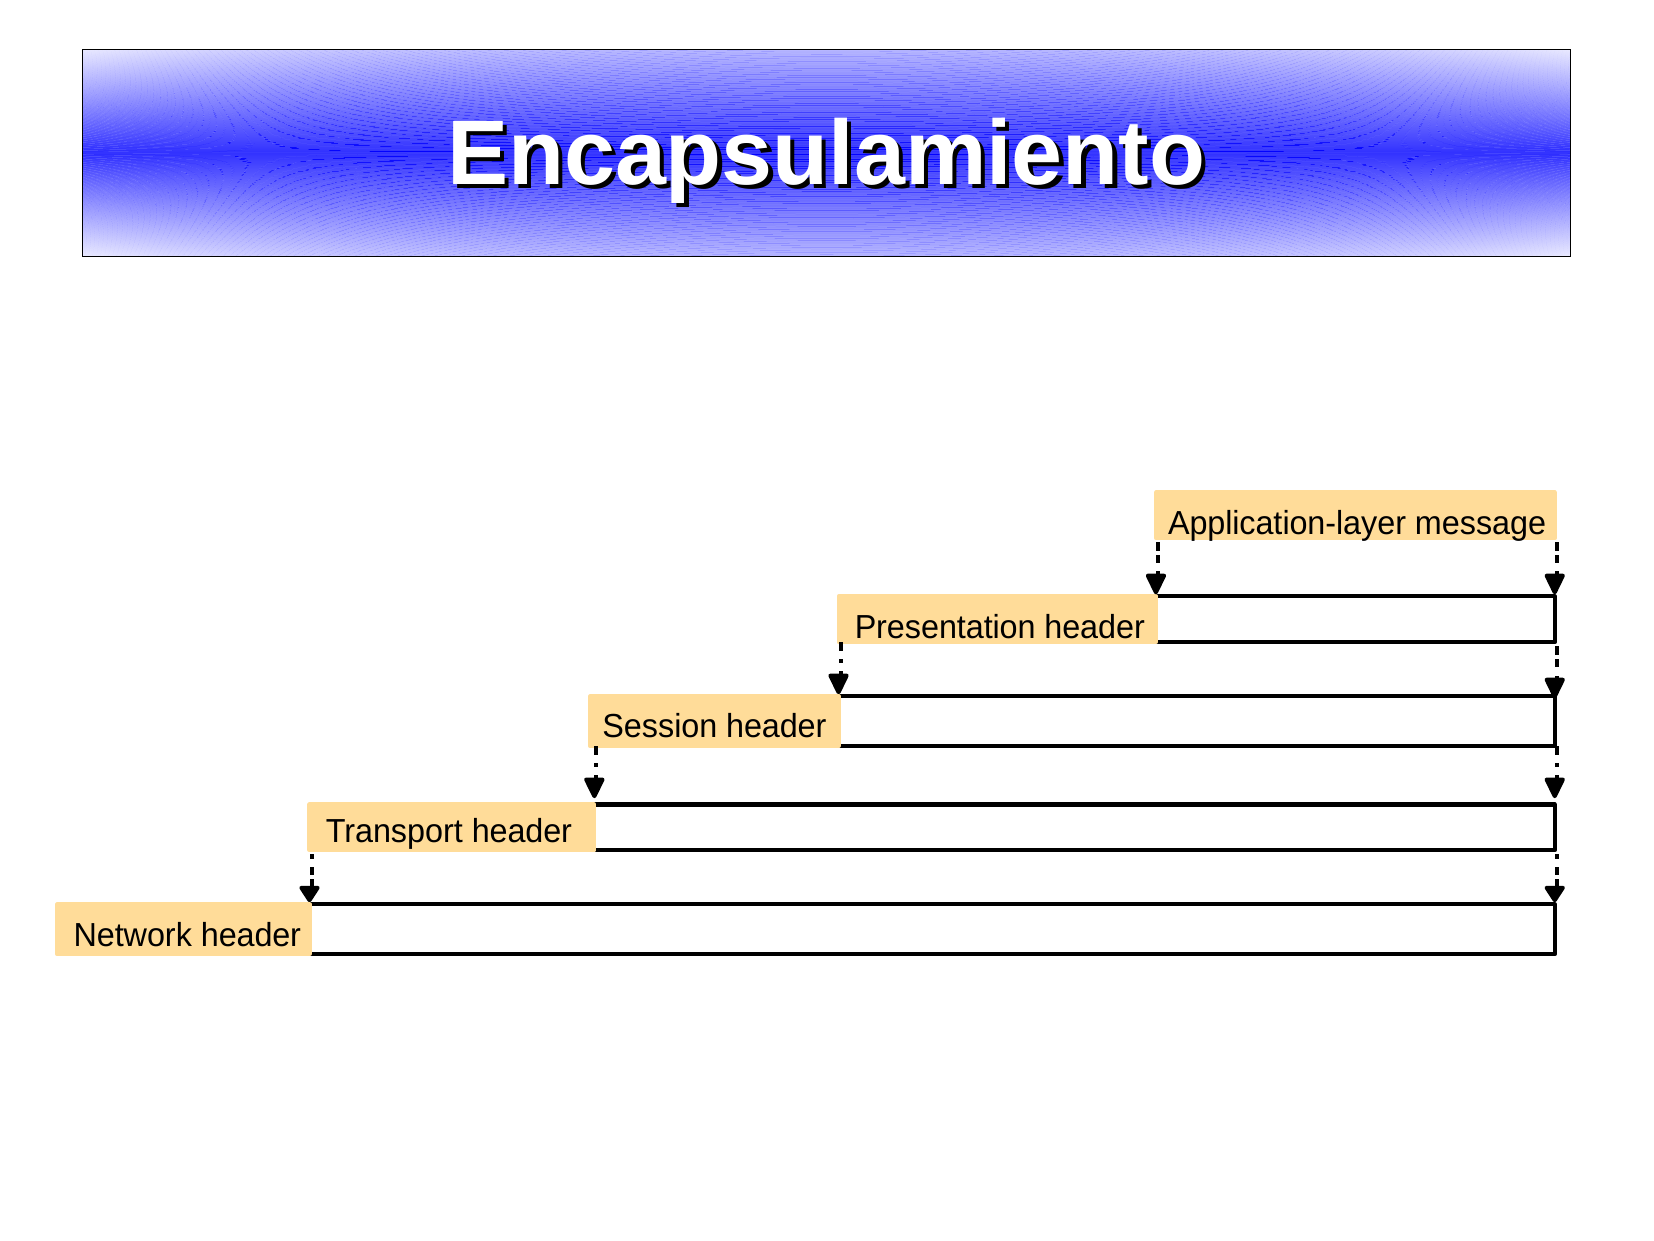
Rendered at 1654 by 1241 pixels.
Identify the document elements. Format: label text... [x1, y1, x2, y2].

title Encapsulamiento [82, 49, 1571, 257]
picture [45, 480, 1576, 976]
